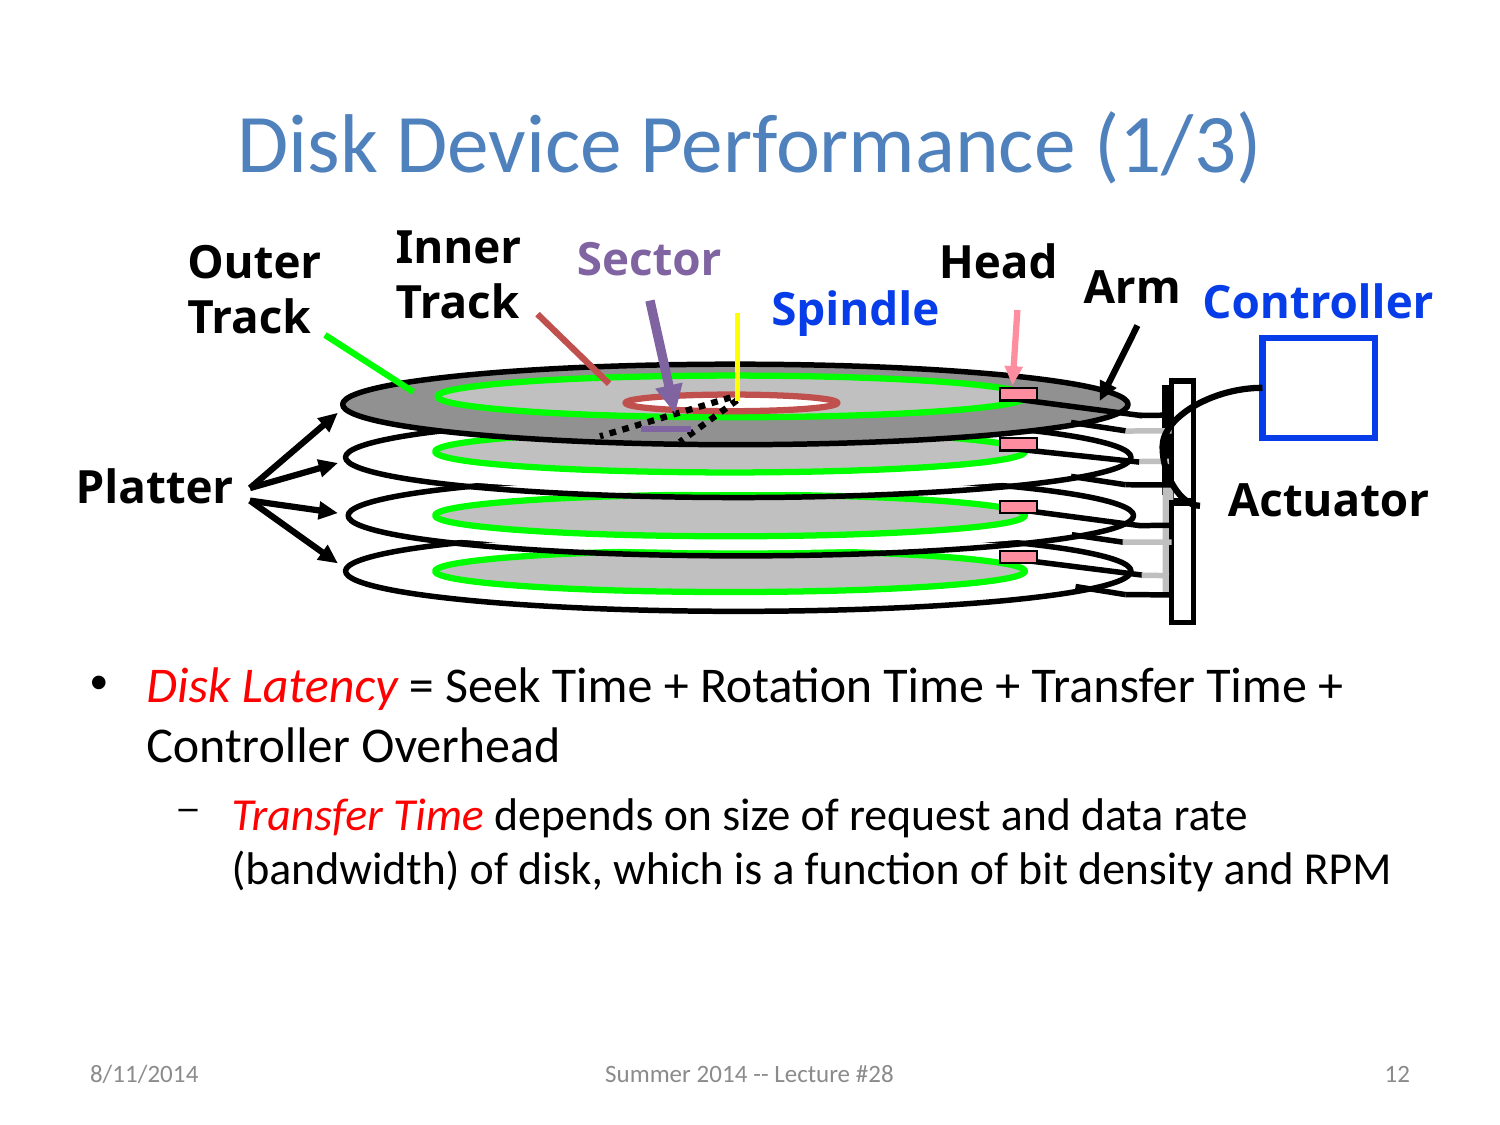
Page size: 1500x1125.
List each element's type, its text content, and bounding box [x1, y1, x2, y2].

text_box [1162, 545, 1169, 572]
text_box [442, 556, 1018, 588]
text_box Arm [1068, 250, 1196, 321]
text_box Actuator [1213, 463, 1445, 533]
text_box Platter [60, 450, 249, 521]
text_box [342, 364, 1129, 493]
text_box [1162, 529, 1169, 539]
text_box Controller [1187, 265, 1500, 336]
footer Summer 2014 -- Lecture #28 [512, 1042, 988, 1103]
text_box Spindle [756, 272, 955, 343]
text_box [351, 547, 1126, 606]
text_box [1162, 579, 1169, 592]
text_box [353, 490, 1129, 551]
text_box Head [924, 233, 1073, 296]
text_box [1162, 418, 1169, 428]
slide_number 8/11/2014 [75, 1042, 425, 1103]
text_box [1162, 488, 1174, 522]
text_box Sector [562, 233, 737, 293]
text_box [1162, 386, 1169, 412]
text_box [1162, 471, 1167, 482]
slide_number <number> [1074, 1042, 1425, 1103]
list Disk Latency = Seek Time + Rotation Time + Transfer Time + Controller Overhead Transfer Time depends on size of request and data rate (bandwidth) of disk, which is a function of bit density and RPM [75, 645, 1425, 1065]
text_box Outer Track [172, 233, 337, 351]
text_box Inner Track [380, 233, 536, 335]
title Disk Device Performance (1/3) [75, 45, 1425, 233]
